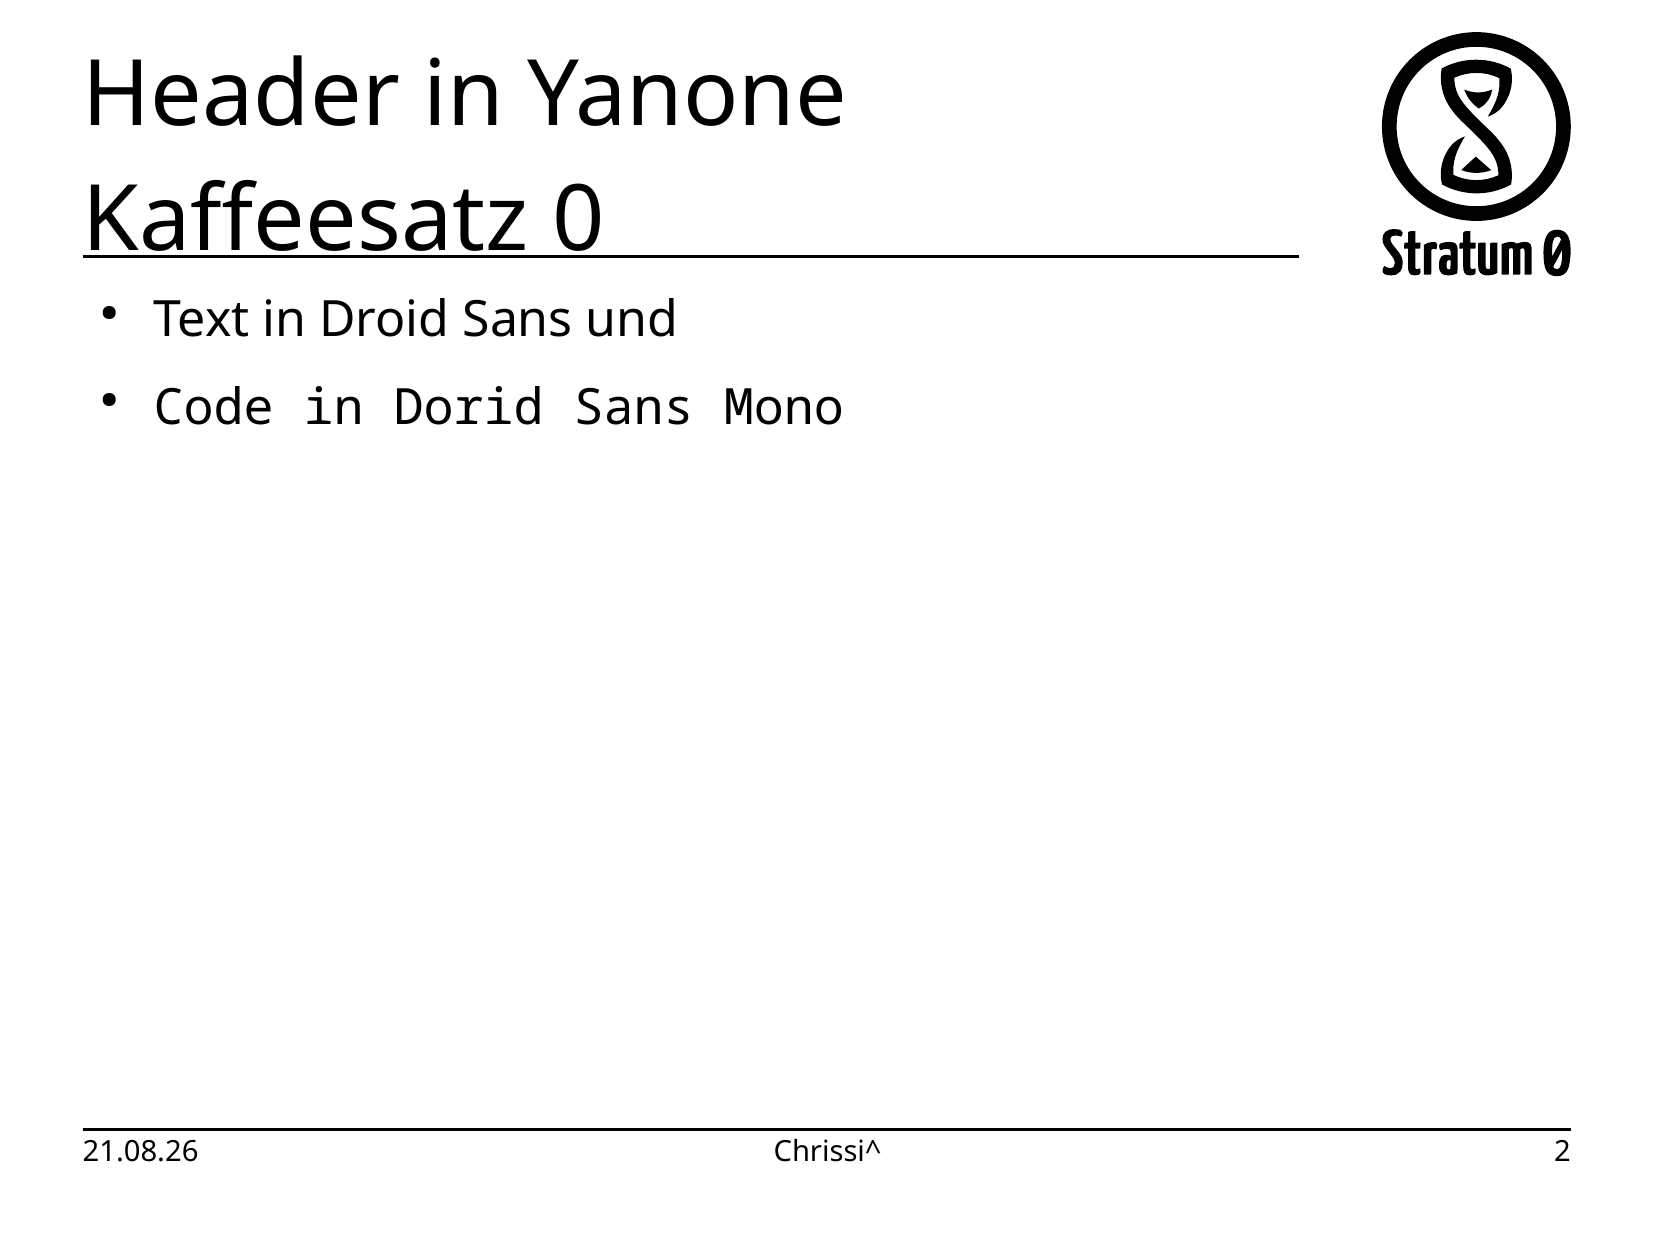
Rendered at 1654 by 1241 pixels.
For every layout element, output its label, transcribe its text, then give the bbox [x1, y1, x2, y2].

title Header in Yanone Kaffeesatz 0 [82, 49, 1300, 257]
list Text in Droid Sans und Code in Dorid Sans Mono [82, 290, 1538, 1010]
